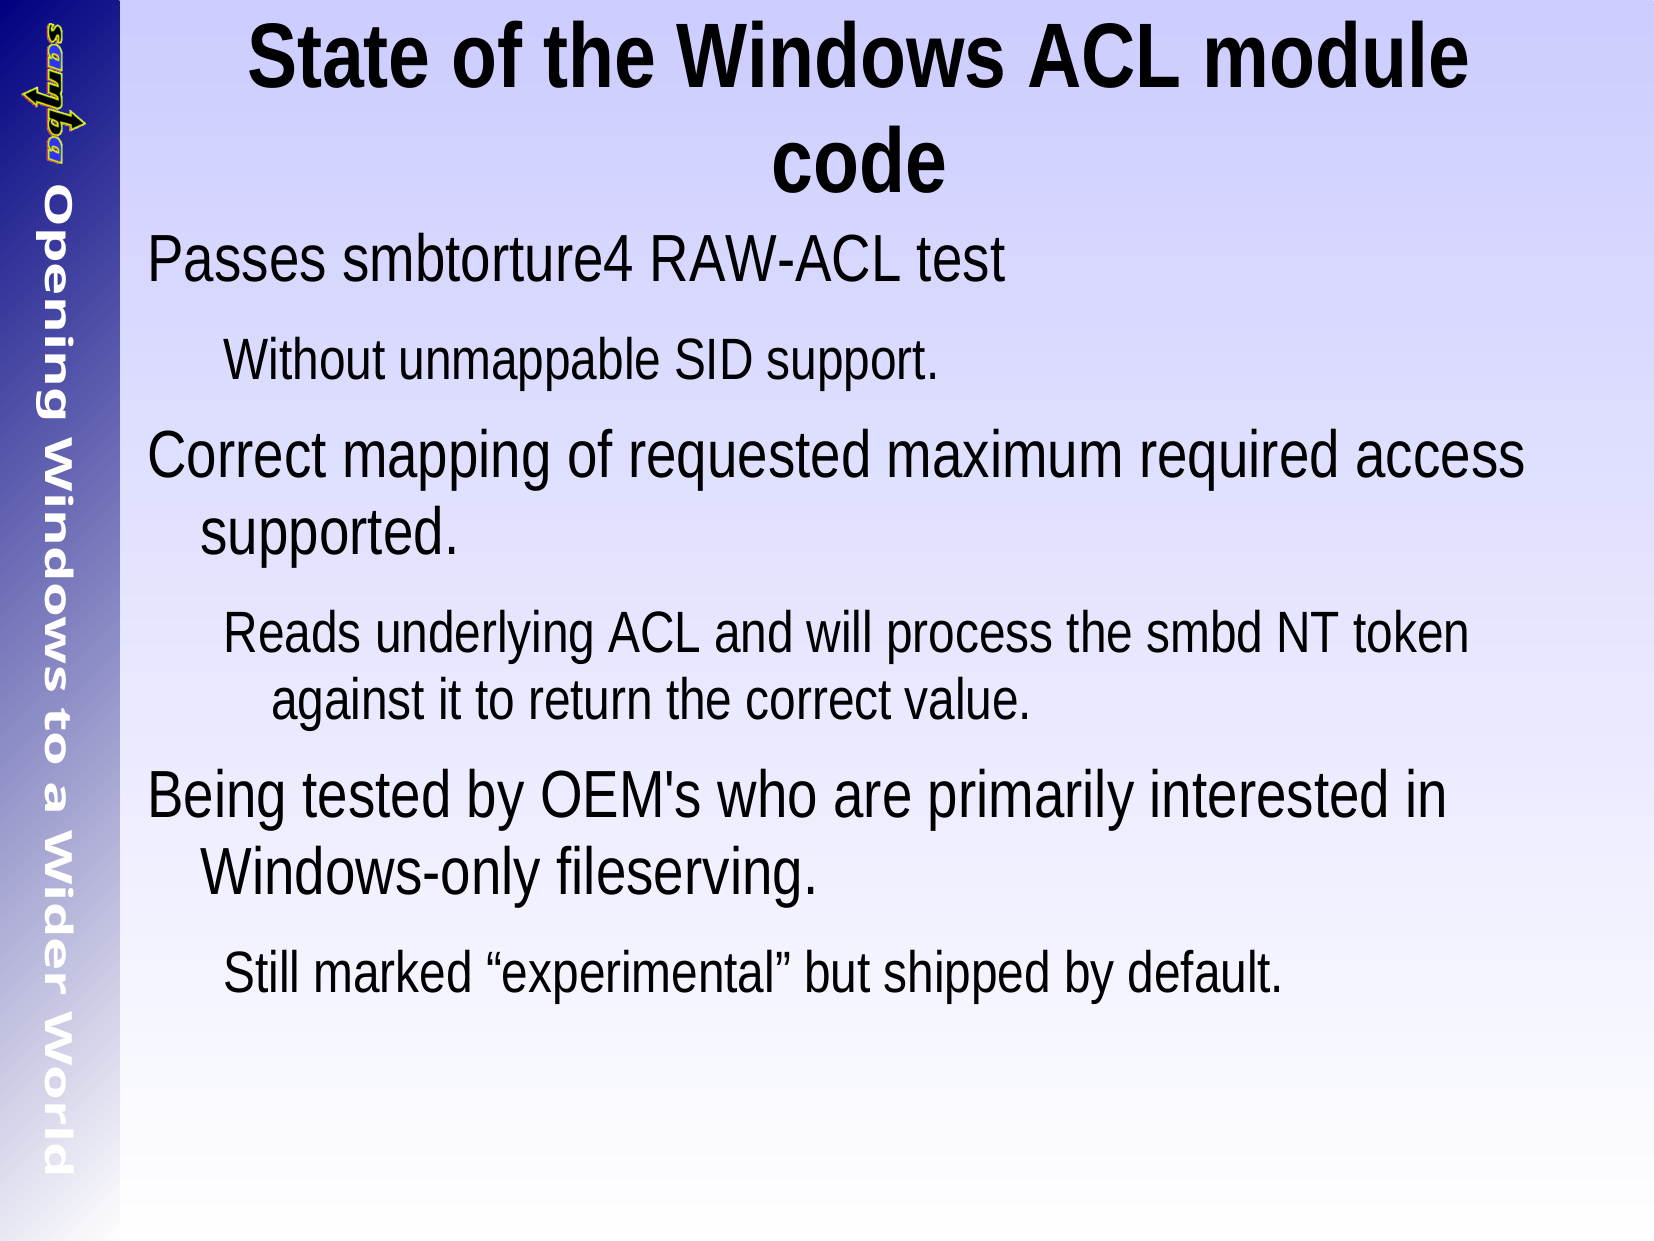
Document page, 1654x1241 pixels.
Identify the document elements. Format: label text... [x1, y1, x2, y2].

picture [22, 24, 86, 164]
title State of the Windows ACL module code [153, 0, 1566, 215]
list Passes smbtorture4 RAW-ACL test Without unmappable SID support. Correct mapping of requested maximum required access supported. Reads underlying ACL and will process the smbd NT token against it to return the correct value. Being tested by OEM's who are primarily interested in Windows-only fileserving. Still marked “experimental” but shipped by default. [129, 218, 1542, 1228]
